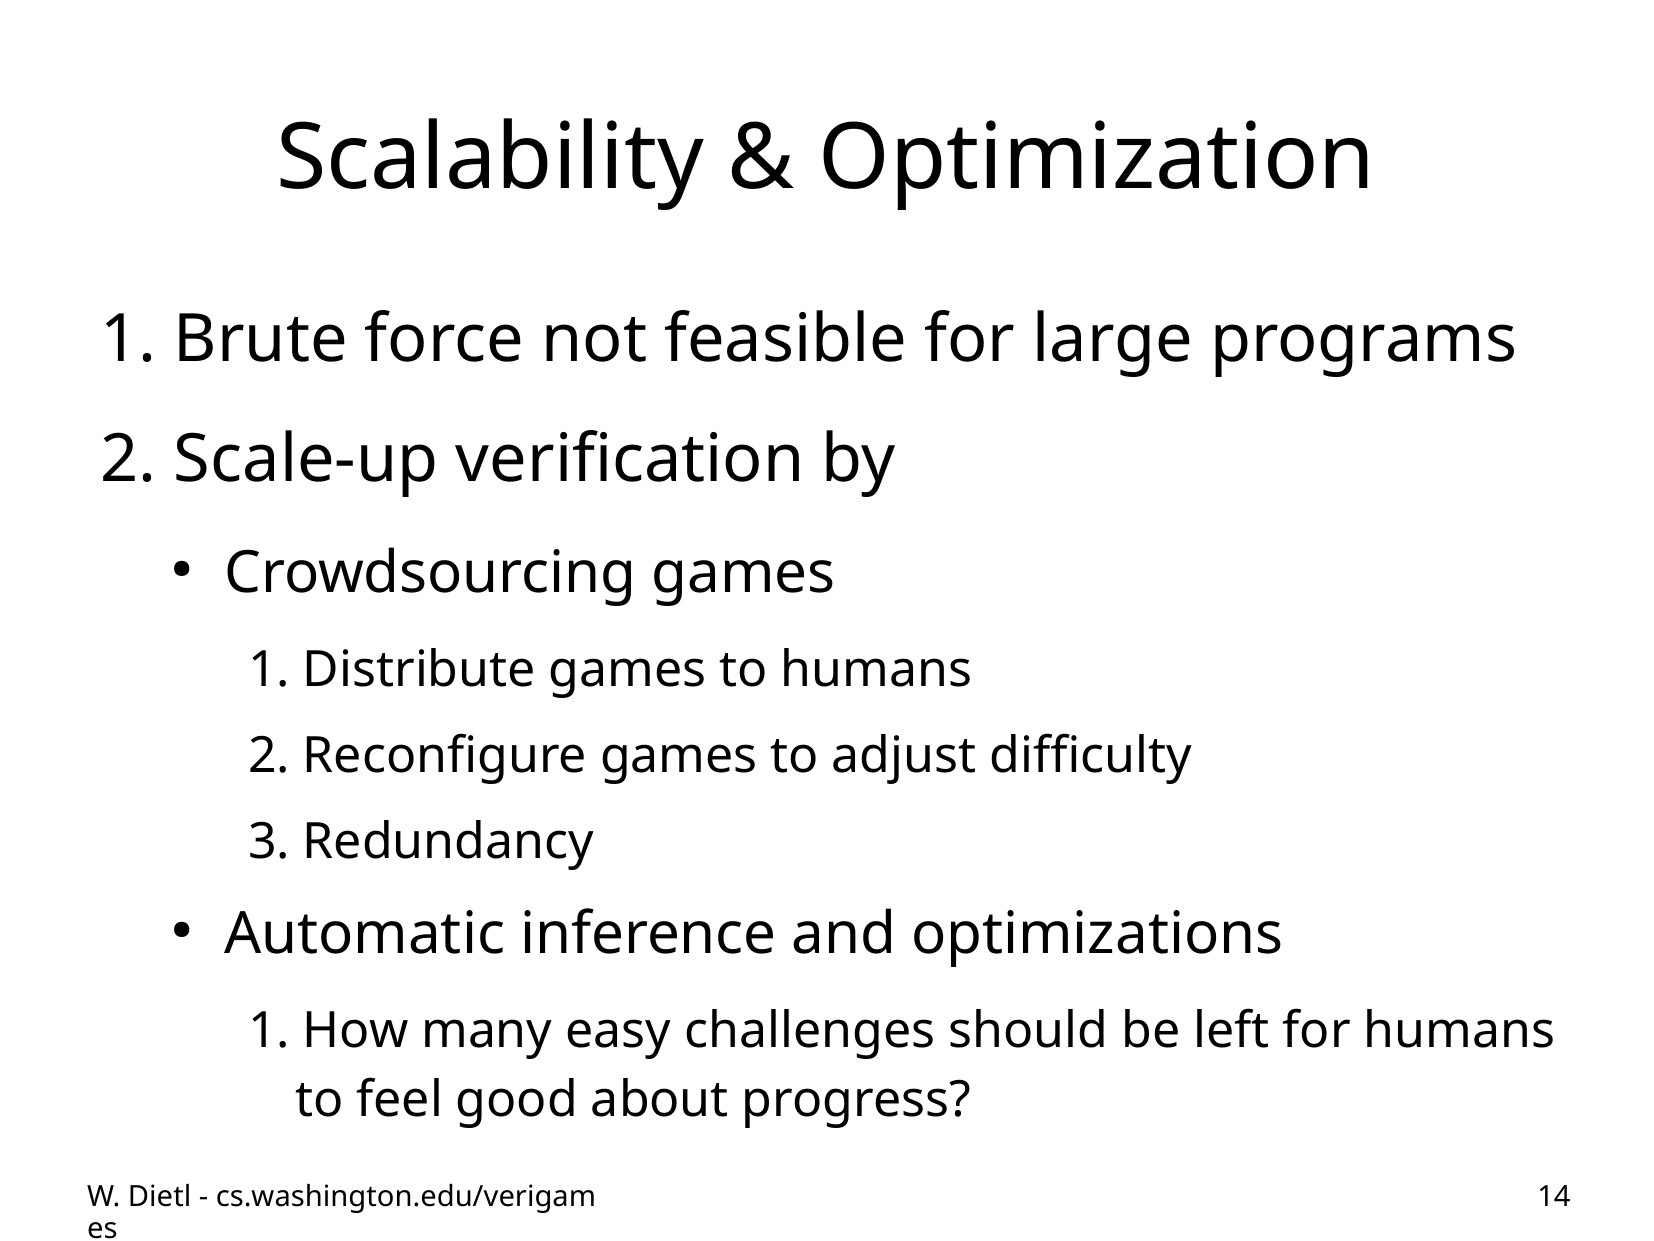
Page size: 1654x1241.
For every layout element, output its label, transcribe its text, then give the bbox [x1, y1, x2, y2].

list Brute force not feasible for large programs Scale-up verification by Crowdsourcing games Distribute games to humans Reconfigure games to adjust difficulty Redundancy Automatic inference and optimizations How many easy challenges should be left for humans to feel good about progress? [82, 290, 1571, 1109]
title Scalability & Optimization [82, 49, 1571, 257]
